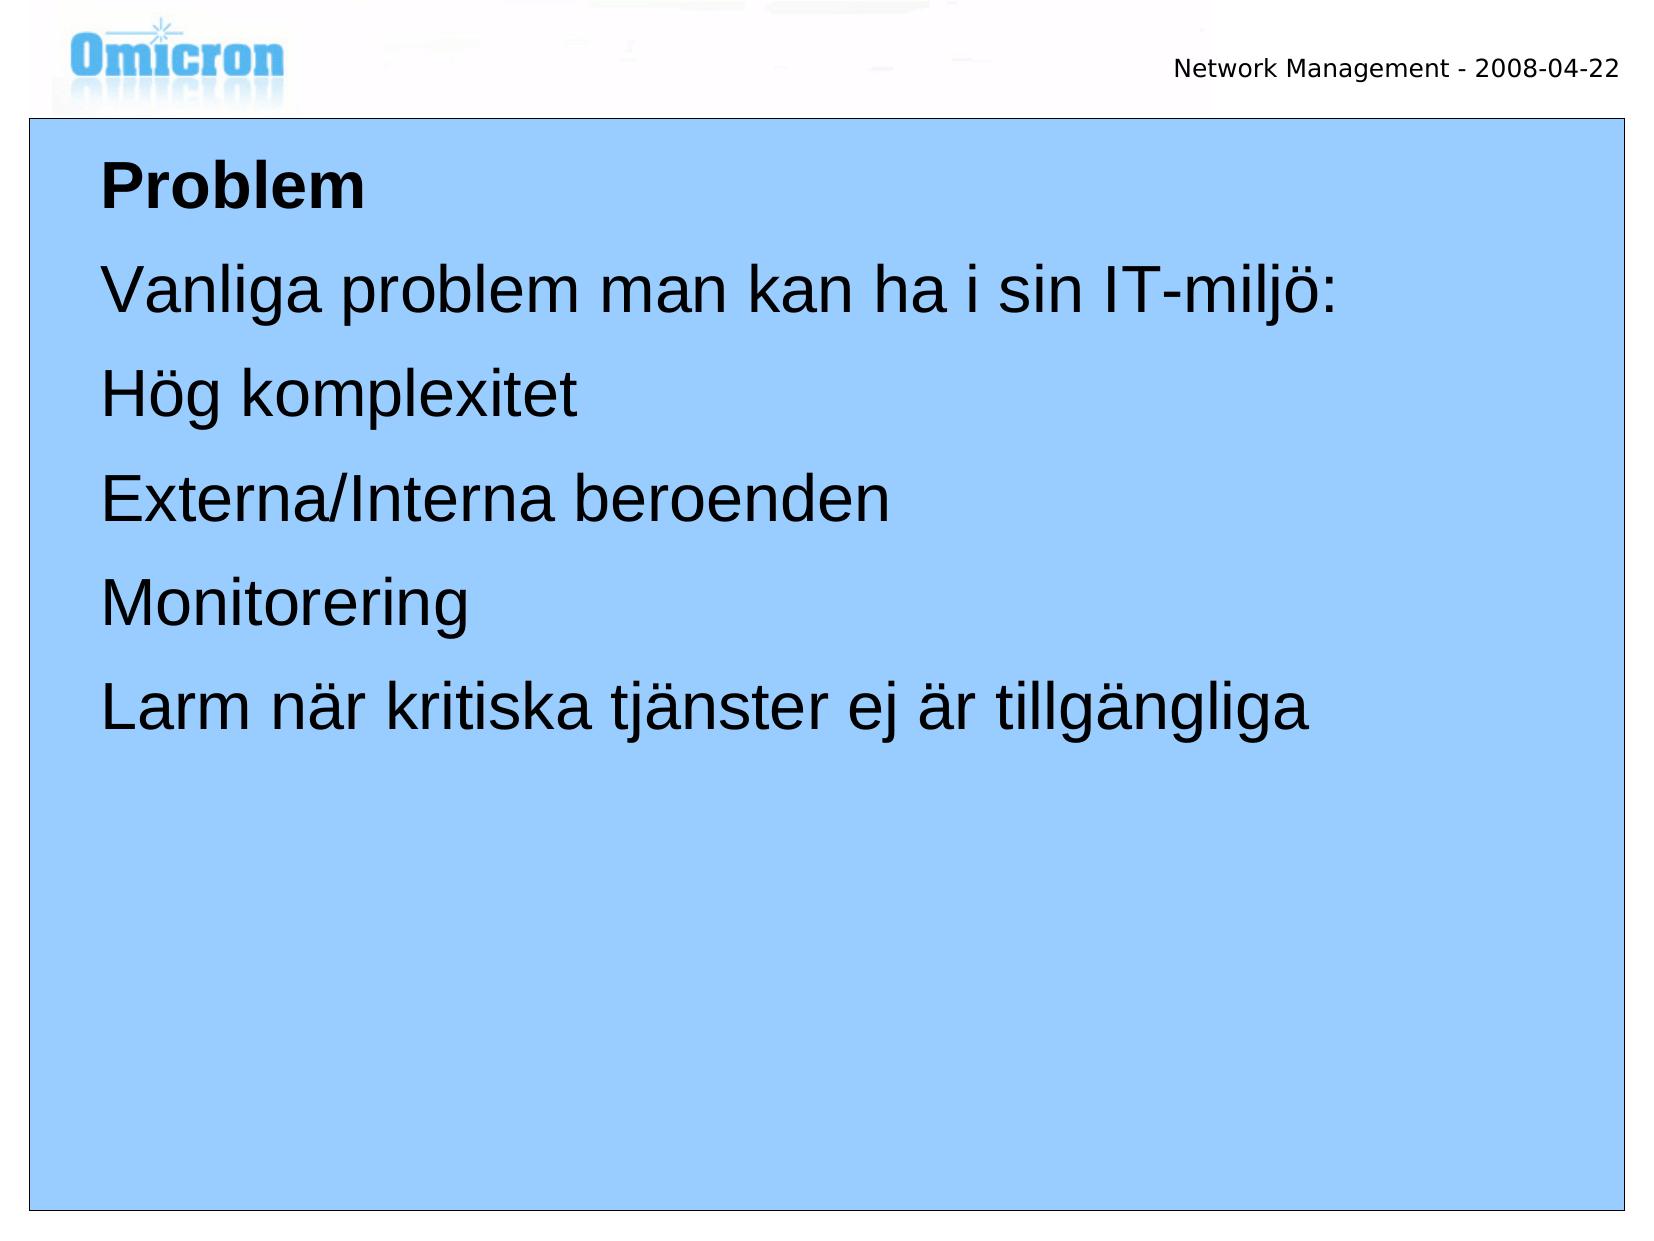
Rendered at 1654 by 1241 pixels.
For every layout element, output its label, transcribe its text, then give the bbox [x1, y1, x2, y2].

list Problem Vanliga problem man kan ha i sin IT-miljö: Hög komplexitet Externa/Interna beroenden Monitorering Larm när kritiska tjänster ej är tillgängliga [82, 147, 1571, 1241]
text_box [29, 118, 1625, 1211]
text_box Network Management - 2008-04-22 [1158, 46, 1636, 91]
picture [29, 0, 1211, 118]
